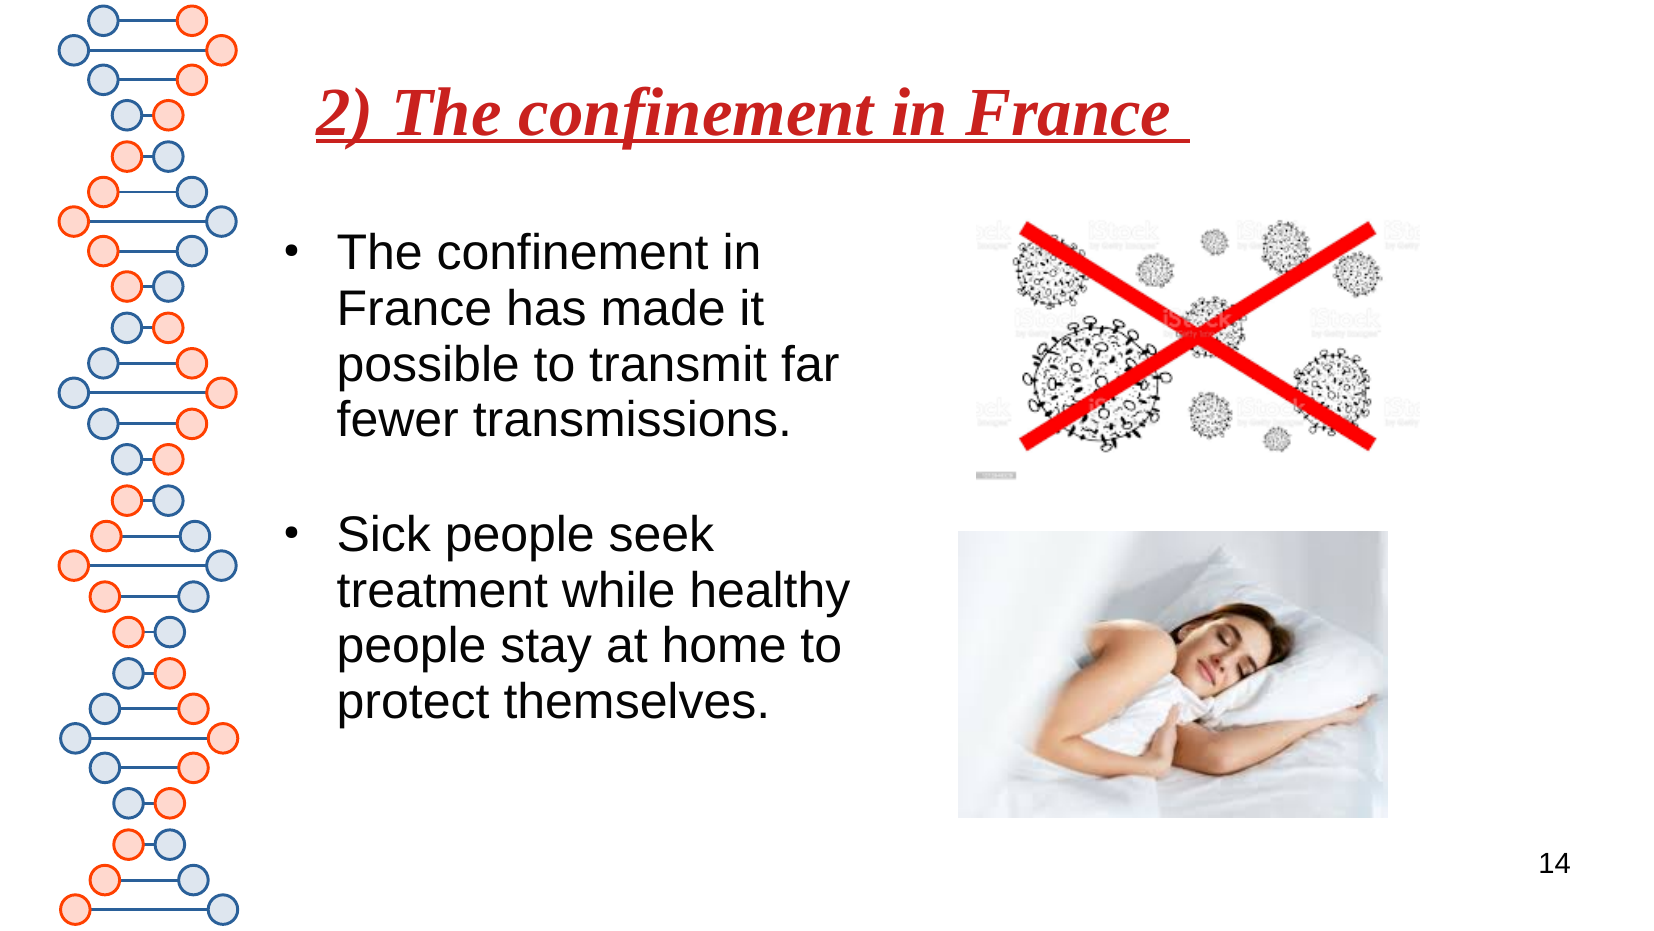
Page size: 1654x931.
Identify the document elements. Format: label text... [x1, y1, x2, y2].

list Sick people seek treatment while healthy people stay at home to protect themselves. [265, 506, 915, 764]
list The confinement in France has made it possible to transmit far fewer transmissions. [265, 224, 915, 482]
title 2) The confinement in France [265, 35, 1241, 189]
picture [958, 531, 1388, 818]
picture [976, 188, 1420, 485]
